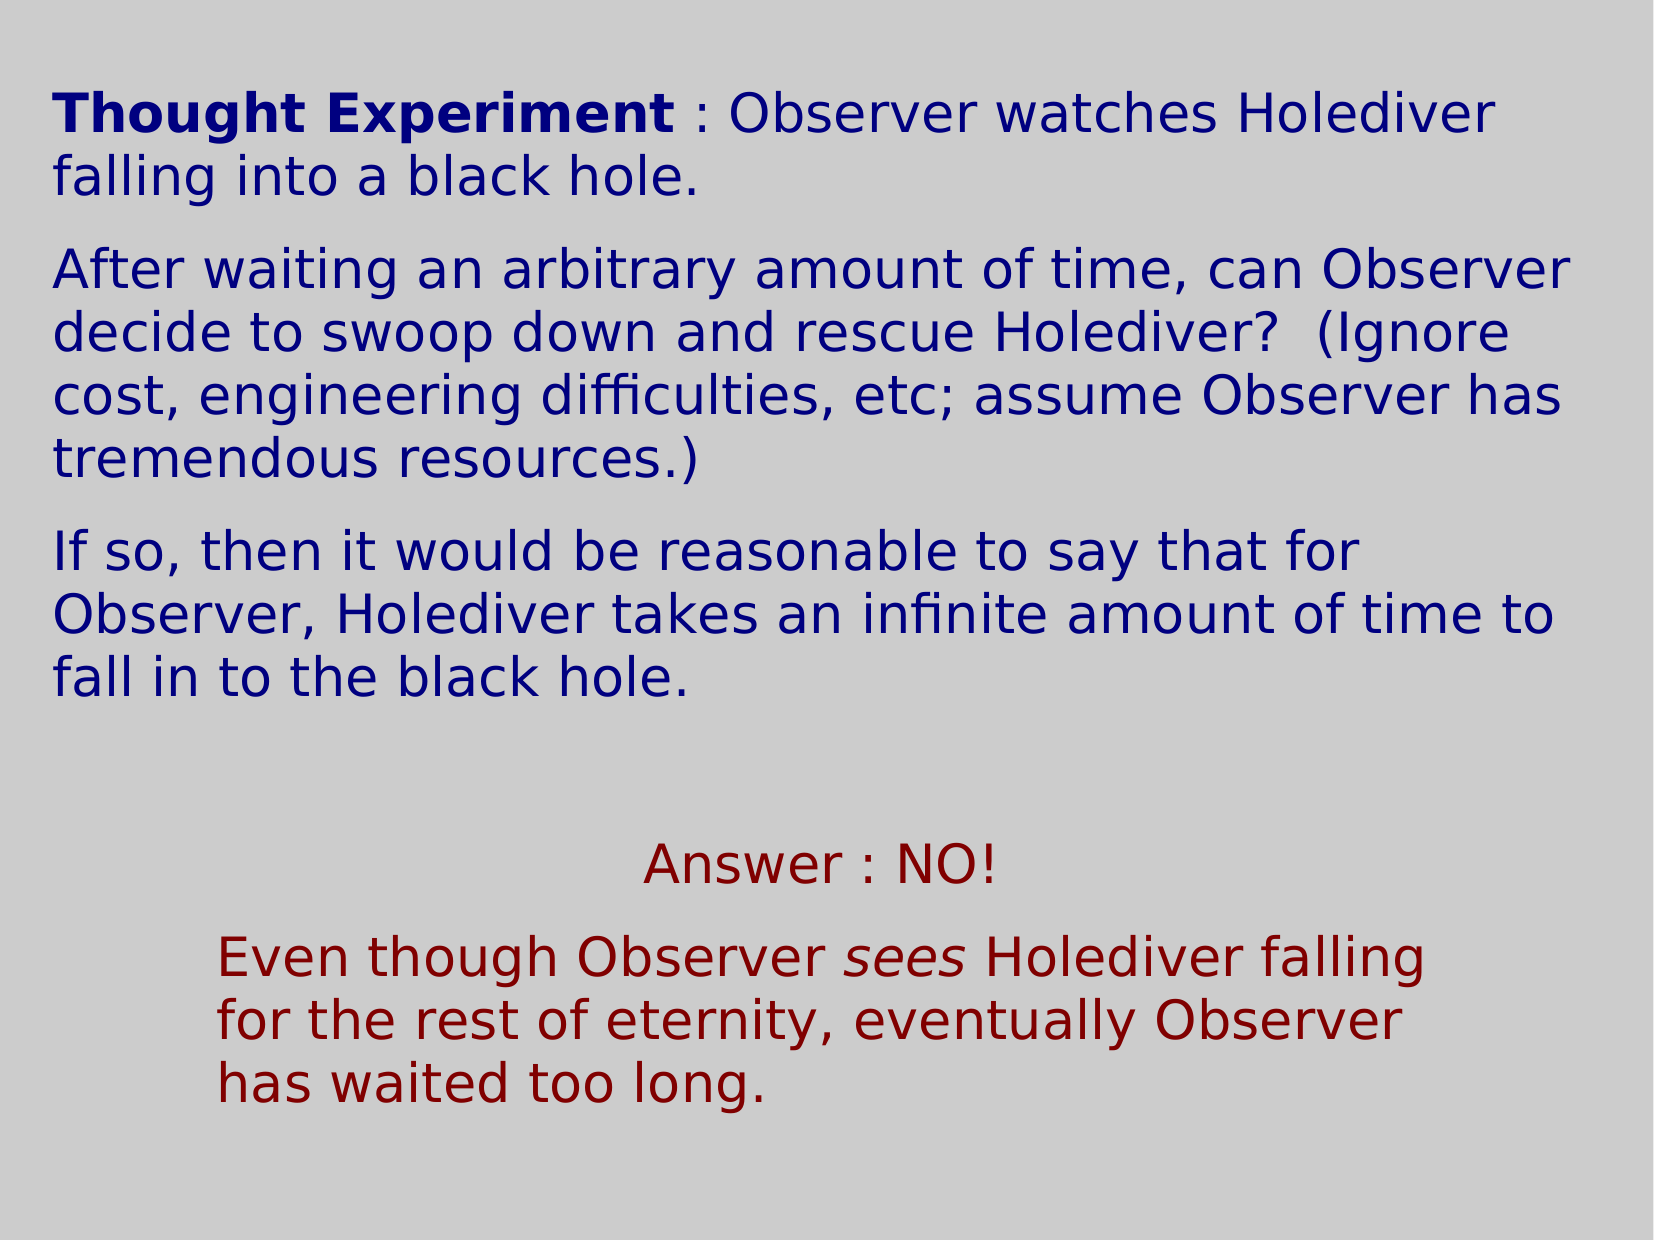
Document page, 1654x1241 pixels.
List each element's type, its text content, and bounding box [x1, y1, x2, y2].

text_box Thought Experiment : Observer watches Holediver falling into a black hole. After waiting an arbitrary amount of time, can Observer decide to swoop down and rescue Holediver? (Ignore cost, engineering difficulties, etc; assume Observer has tremendous resources.) If so, then it would be reasonable to say that for Observer, Holediver takes an infinite amount of time to fall in to the black hole. [37, 75, 1613, 717]
text_box Answer : NO! Even though Observer sees Holediver falling for the rest of eternity, eventually Observer has waited too long. [201, 826, 1452, 1123]
